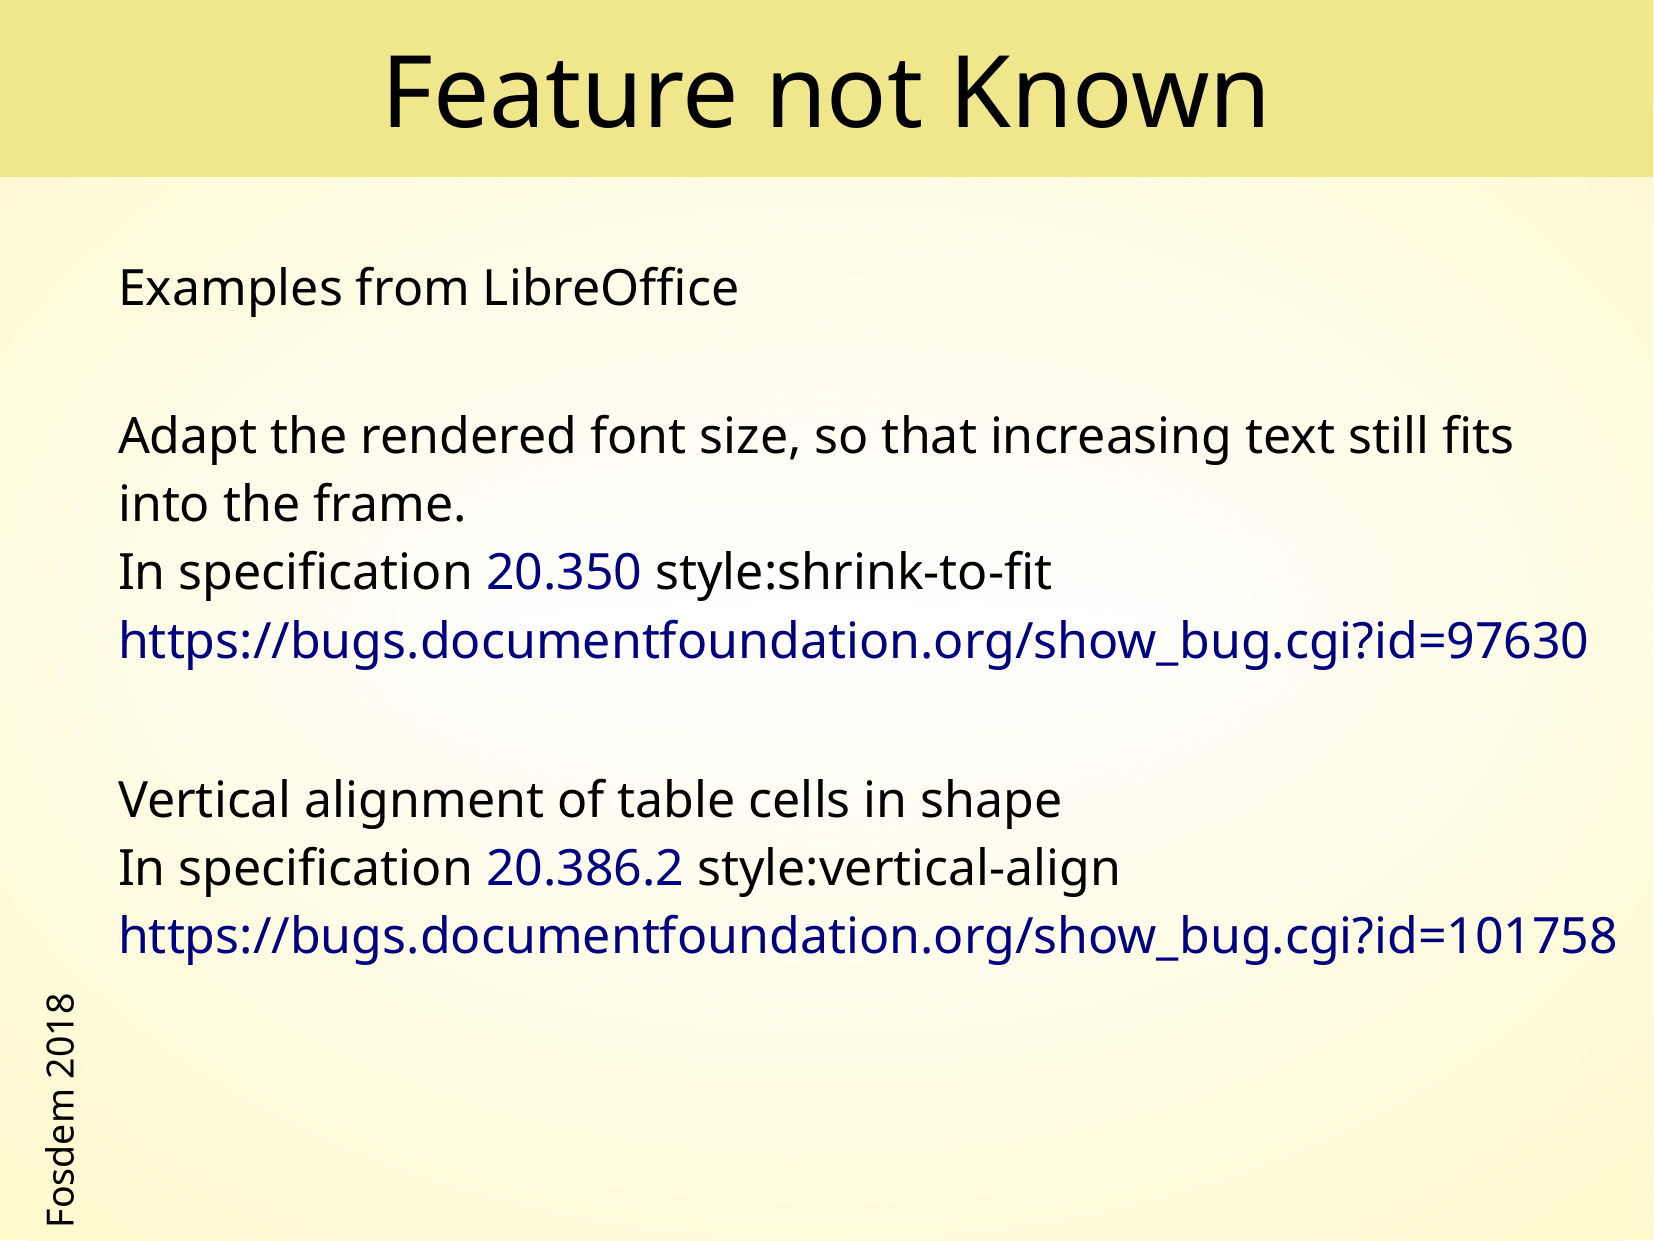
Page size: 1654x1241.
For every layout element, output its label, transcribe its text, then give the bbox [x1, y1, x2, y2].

text_box Examples from LibreOffice [118, 251, 697, 319]
title Feature not Known [0, 0, 1654, 178]
text_box Vertical alignment of table cells in shape In specification 20.386.2 style:vertical-align https://bugs.documentfoundation.org/show_bug.cgi?id=101758 [118, 763, 1595, 975]
text_box Adapt the rendered font size, so that increasing text still fits into the frame. In specification 20.350 style:shrink-to-fit https://bugs.documentfoundation.org/show_bug.cgi?id=97630 [118, 399, 1520, 666]
